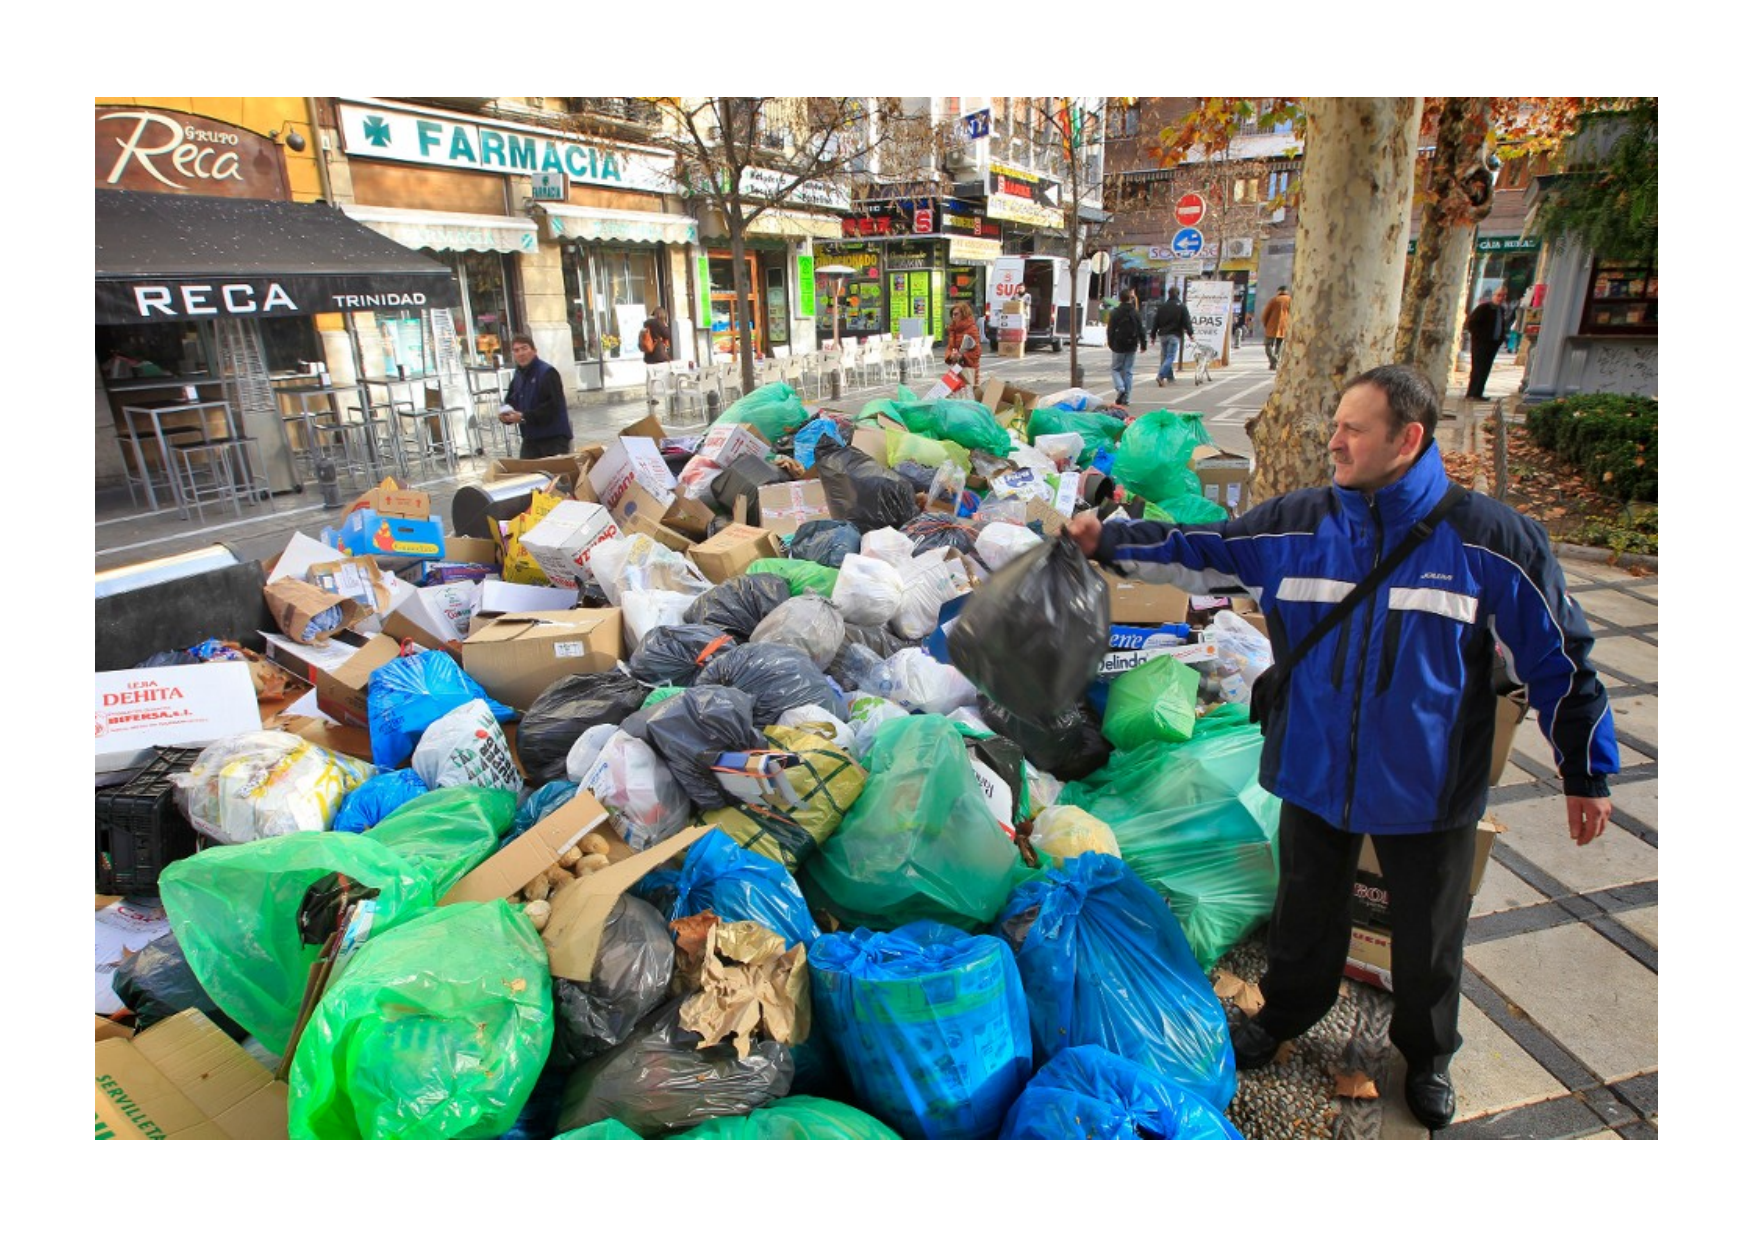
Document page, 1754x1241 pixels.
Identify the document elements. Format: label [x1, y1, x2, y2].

picture [95, 97, 1658, 1140]
